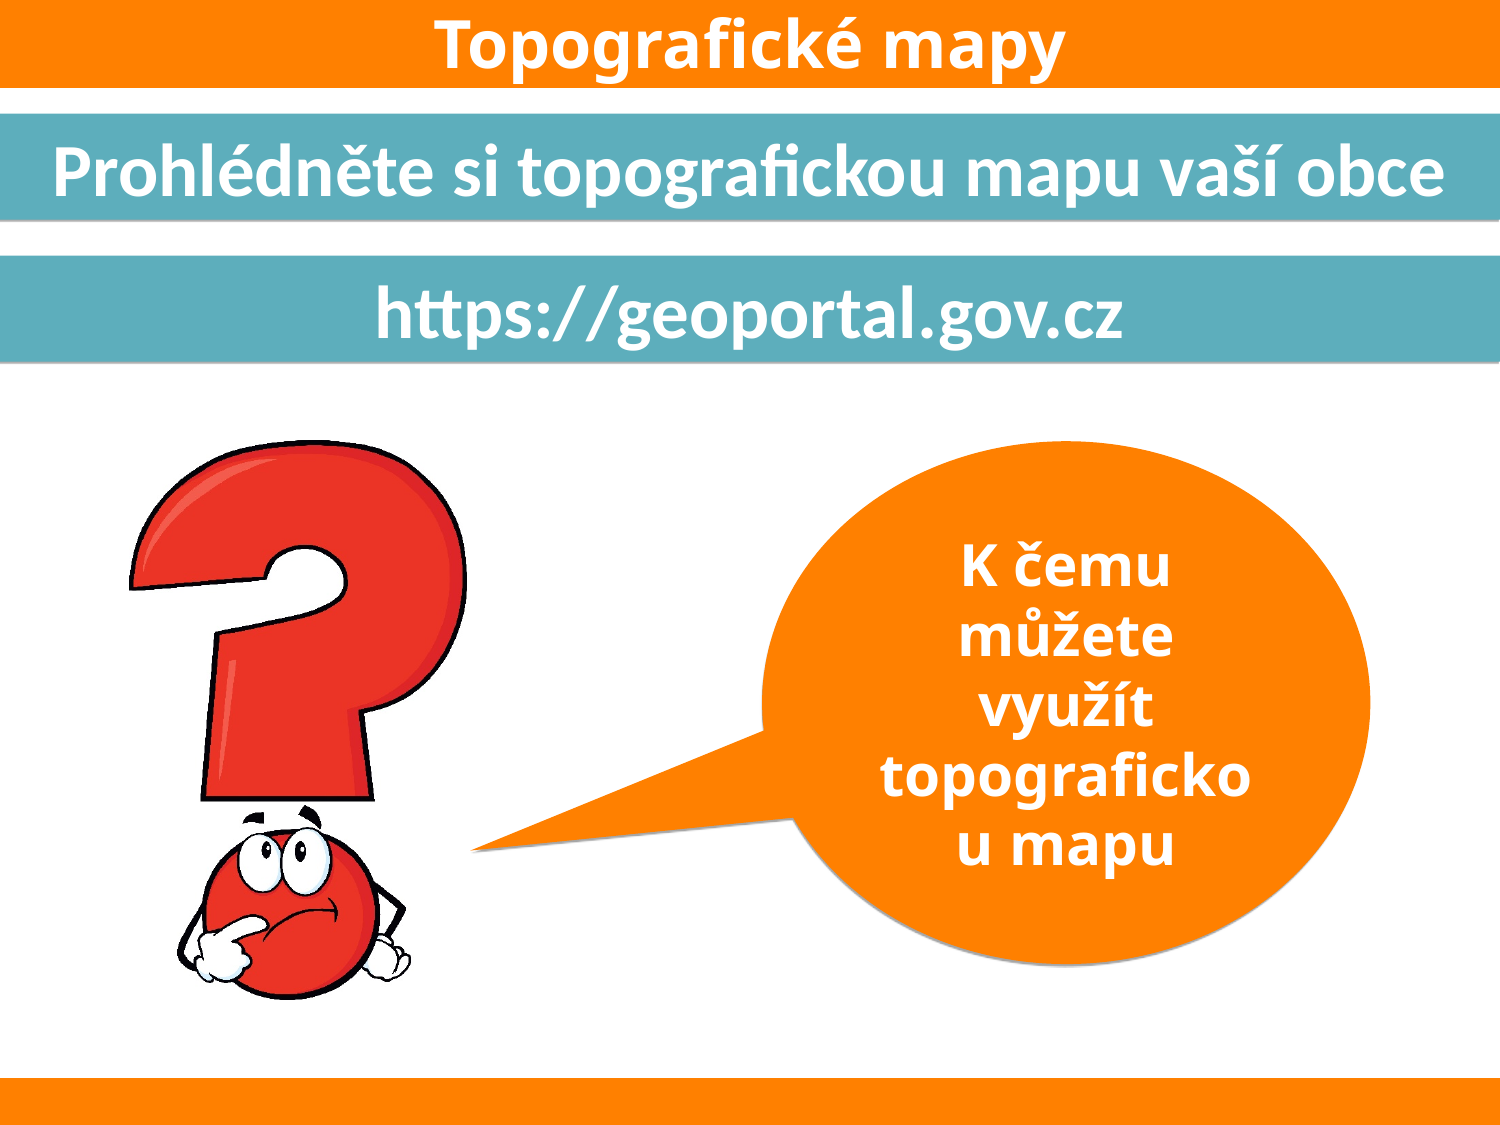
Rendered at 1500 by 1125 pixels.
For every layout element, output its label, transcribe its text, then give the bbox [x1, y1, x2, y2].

text_box Prohlédněte si topografickou mapu vaší obce [0, 113, 1500, 220]
text_box [0, 1078, 1500, 1125]
text_box https://geoportal.gov.cz [0, 255, 1500, 362]
picture [129, 440, 467, 1000]
text_box K čemu můžete využít topografickou mapu [470, 441, 1371, 965]
text_box Topografické mapy [0, 0, 1500, 88]
